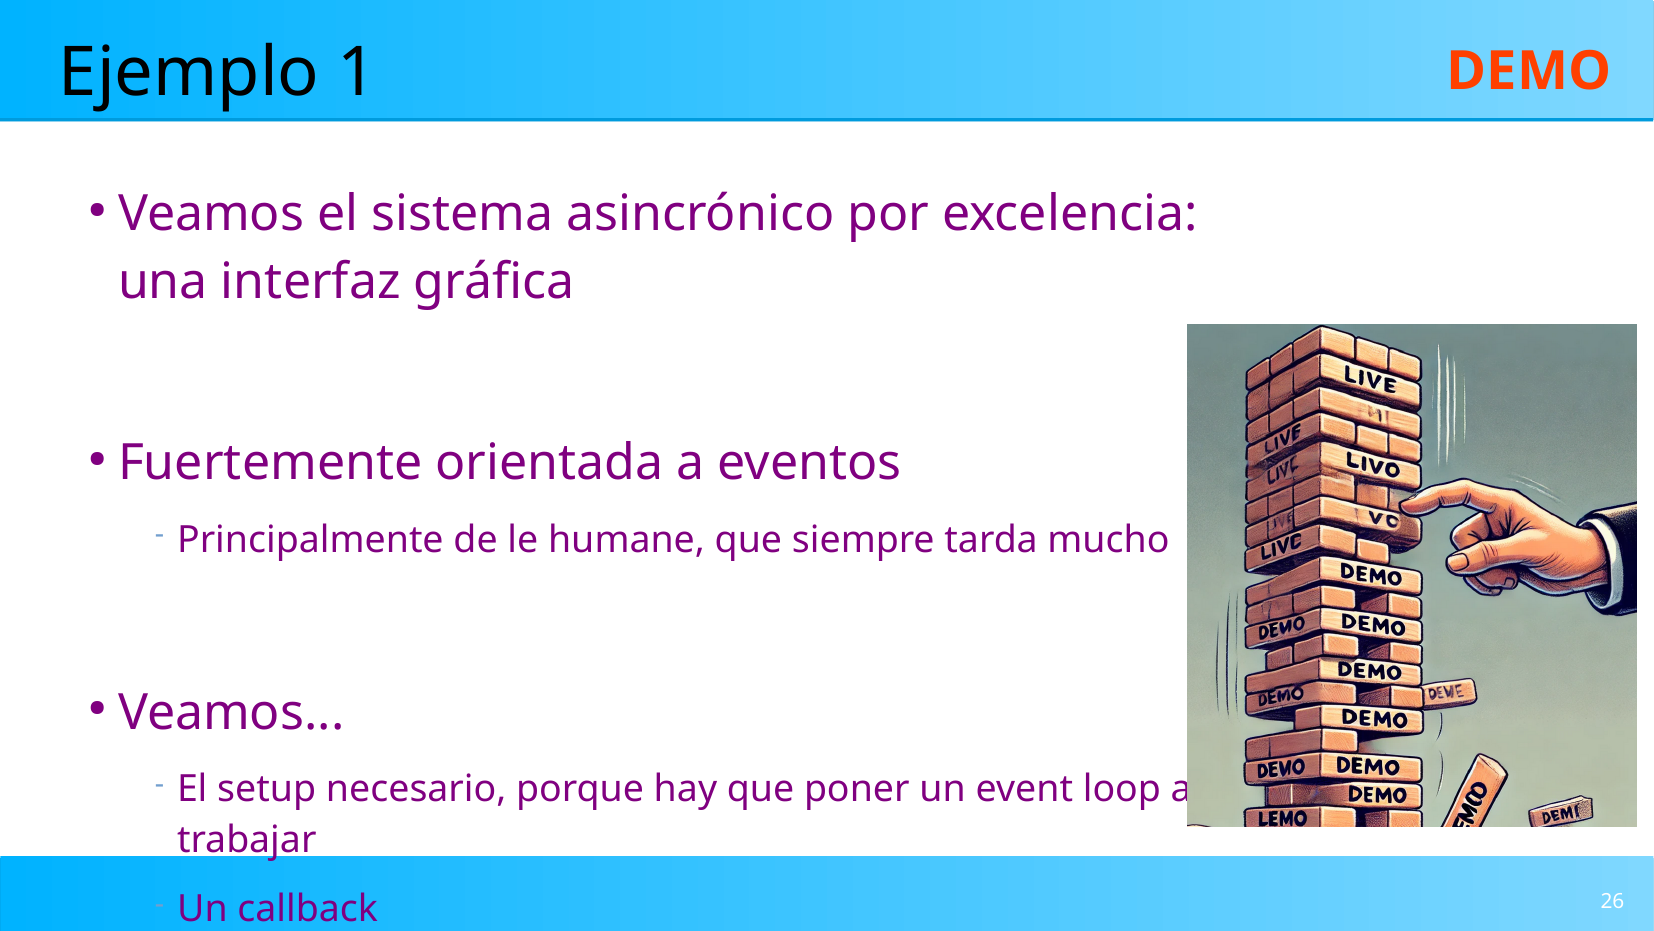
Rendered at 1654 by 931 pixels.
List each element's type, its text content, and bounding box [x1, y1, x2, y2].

title DEMO [1446, 29, 1654, 108]
list Veamos el sistema asincrónico por excelencia: una interfaz gráfica Fuertemente orientada a eventos Principalmente de le humane, que siempre tarda mucho Veamos... El setup necesario, porque hay que poner un event loop a trabajar Un callback [59, 177, 1211, 768]
picture [1187, 324, 1637, 827]
title Ejemplo 1 [59, 29, 1446, 108]
